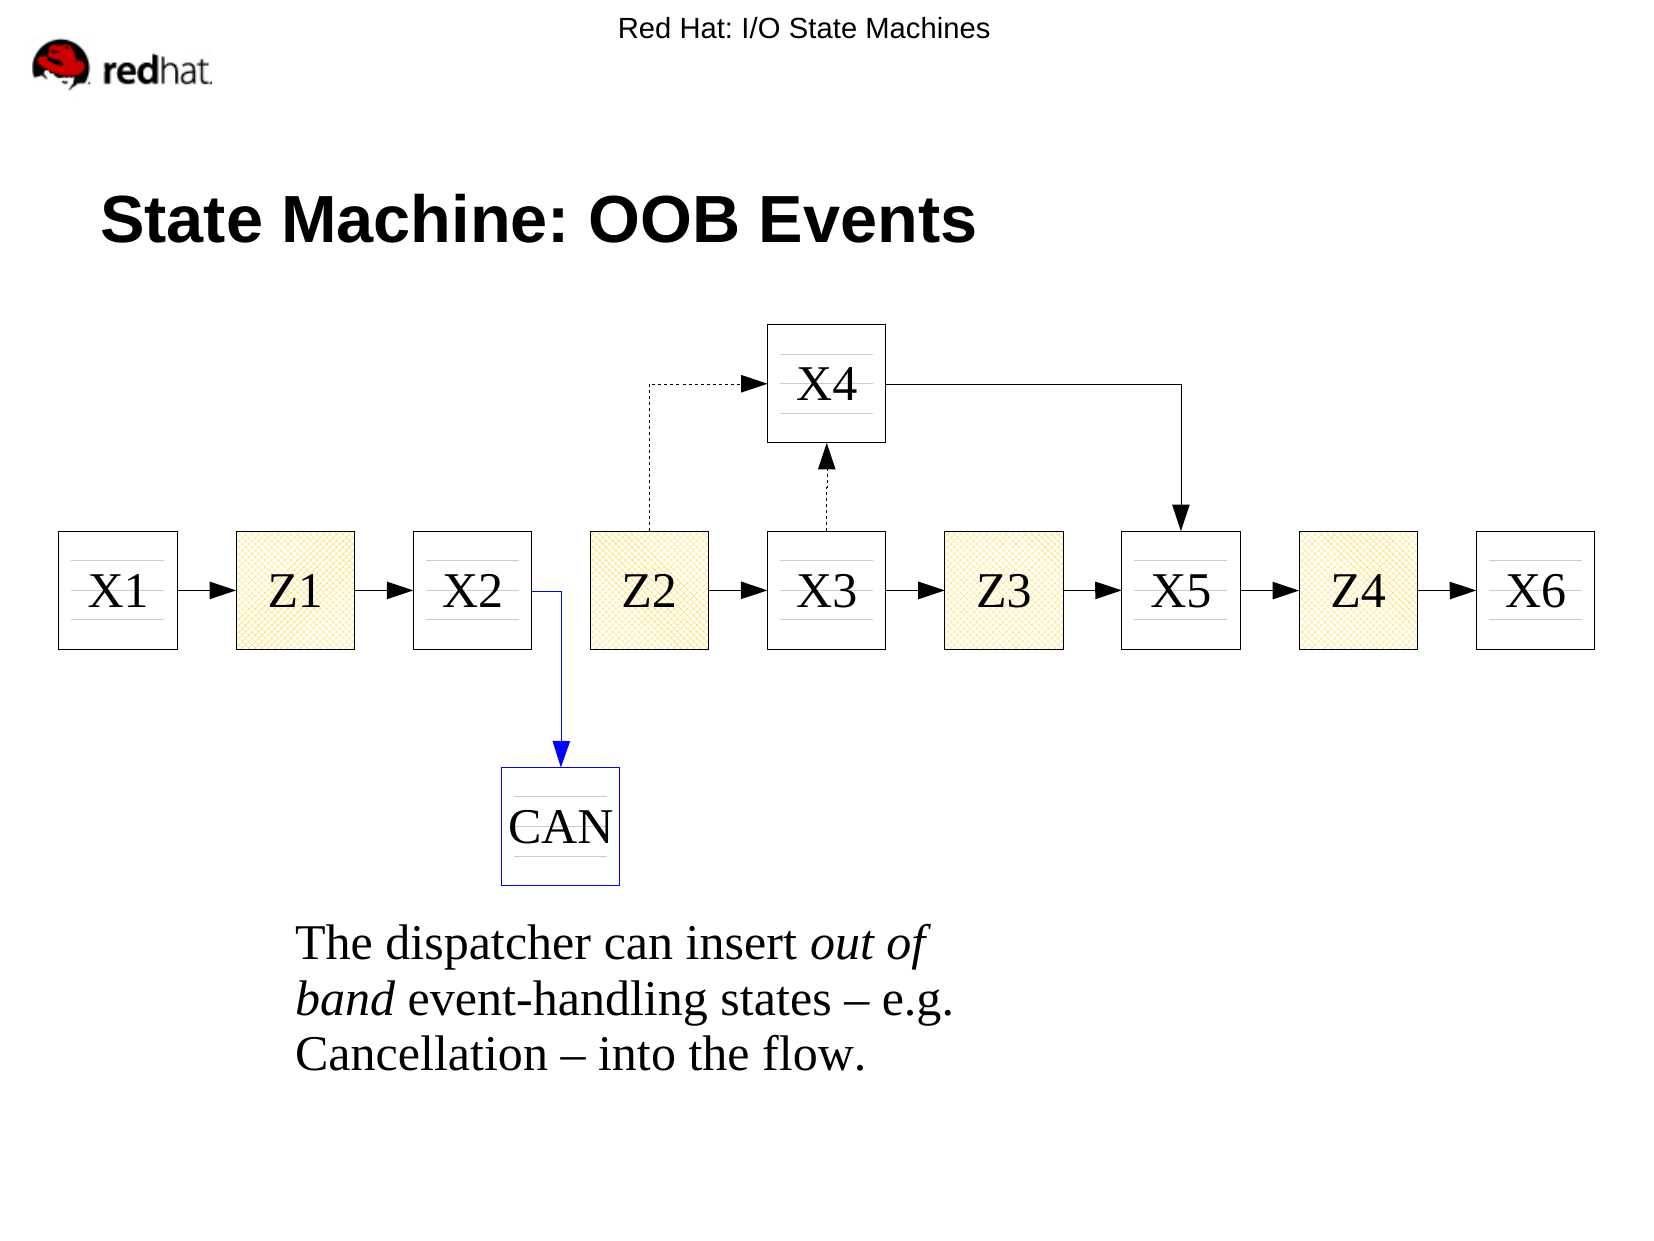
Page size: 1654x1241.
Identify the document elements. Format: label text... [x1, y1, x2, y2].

text_box Z3 [944, 531, 1064, 650]
text_box X6 [1476, 531, 1595, 650]
text_box X2 [413, 531, 532, 650]
text_box CAN [501, 767, 620, 886]
text_box X3 [767, 531, 886, 650]
text_box X4 [767, 324, 886, 443]
text_box The dispatcher can insert out of band event-handling states – e.g. Cancellation – into the flow. [295, 915, 1004, 1152]
picture [31, 37, 212, 98]
text_box X5 [1121, 531, 1241, 650]
text_box Z1 [236, 531, 355, 650]
text_box Z4 [1299, 531, 1418, 650]
title State Machine: OOB Events [100, 164, 1506, 275]
text_box Z2 [590, 531, 709, 650]
text_box X1 [58, 531, 178, 650]
